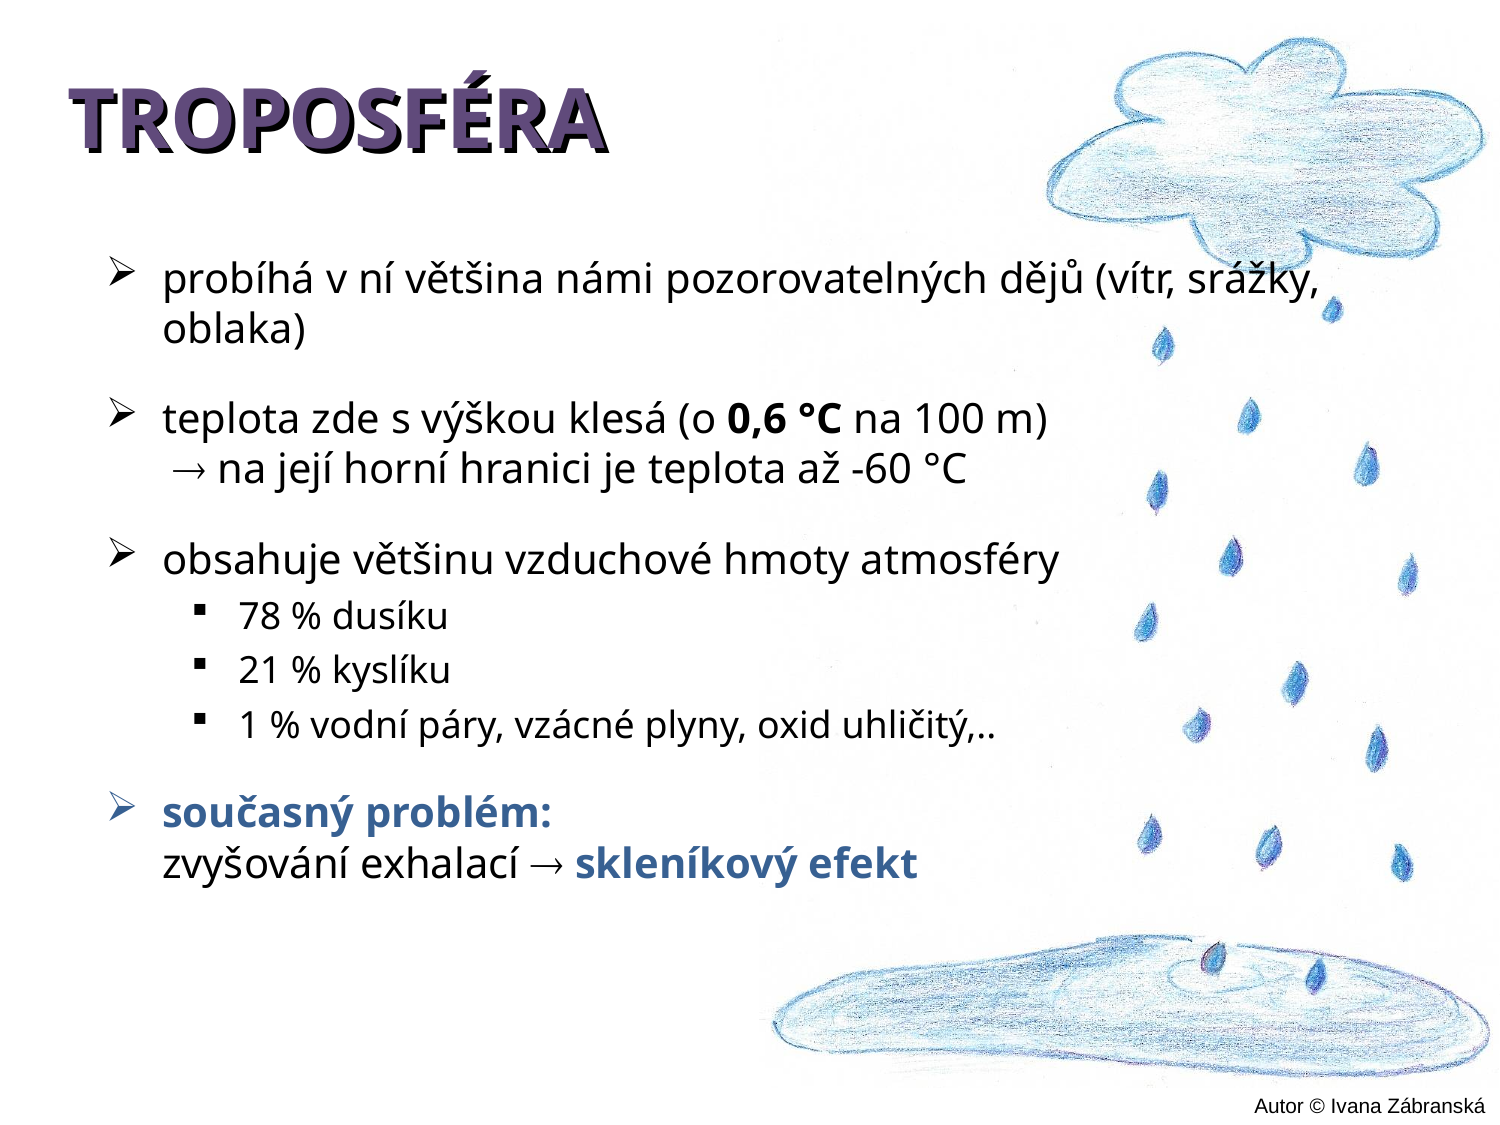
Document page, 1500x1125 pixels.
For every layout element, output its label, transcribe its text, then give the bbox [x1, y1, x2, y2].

text_box Autor © Ivana Zábranská [1239, 1084, 1500, 1125]
picture [759, 23, 1500, 1084]
list probíhá v ní většina námi pozorovatelných dějů (vítr, srážky, oblaka) teplota zde s výškou klesá (o 0,6 °C na 100 m)  na její horní hranici je teplota až -60 °C obsahuje většinu vzduchové hmoty atmosféry 78 % dusíku 21 % kyslíku 1 % vodní páry, vzácné plyny, oxid uhličitý,.. současný problém: zvyšování exhalací  skleníkový efekt [90, 244, 1354, 1112]
title TROPOSFÉRA [52, 24, 1240, 207]
